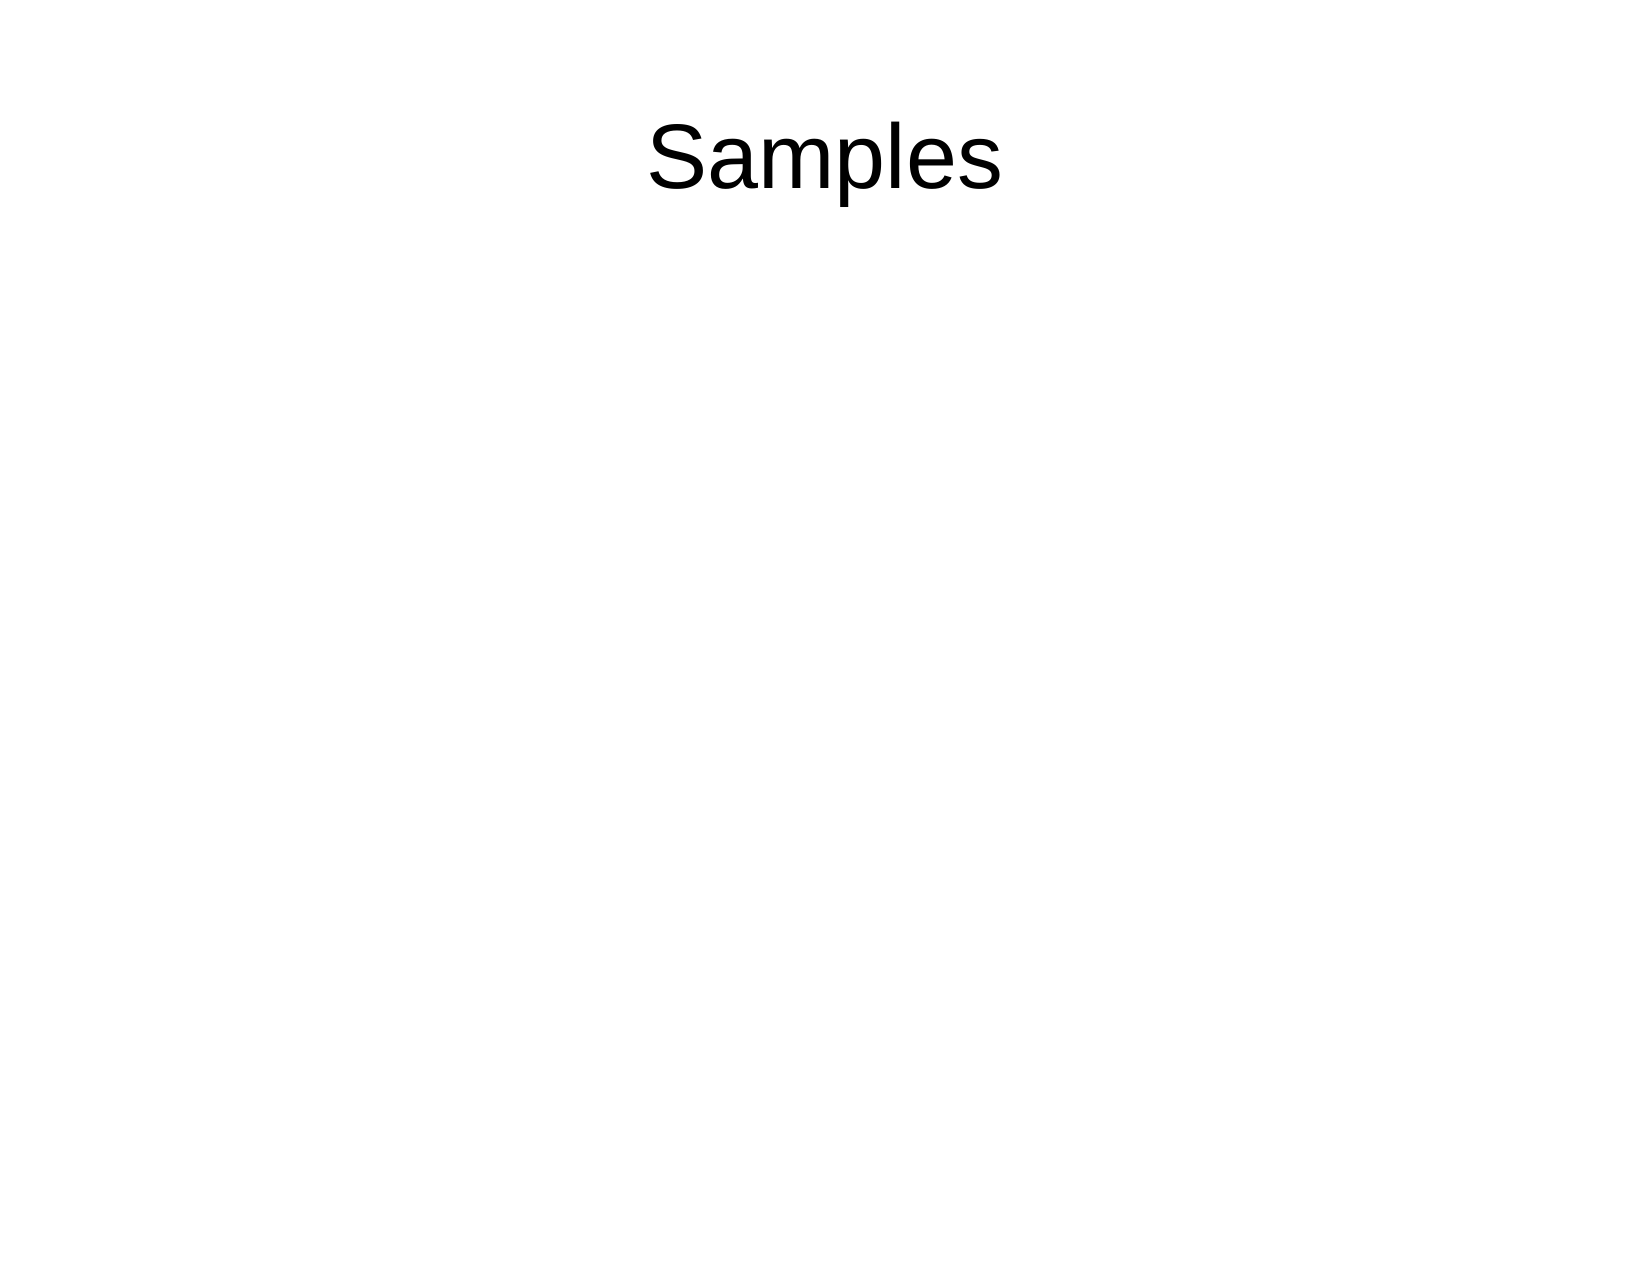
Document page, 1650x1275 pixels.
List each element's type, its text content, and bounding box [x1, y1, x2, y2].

title Samples [82, 50, 1568, 264]
